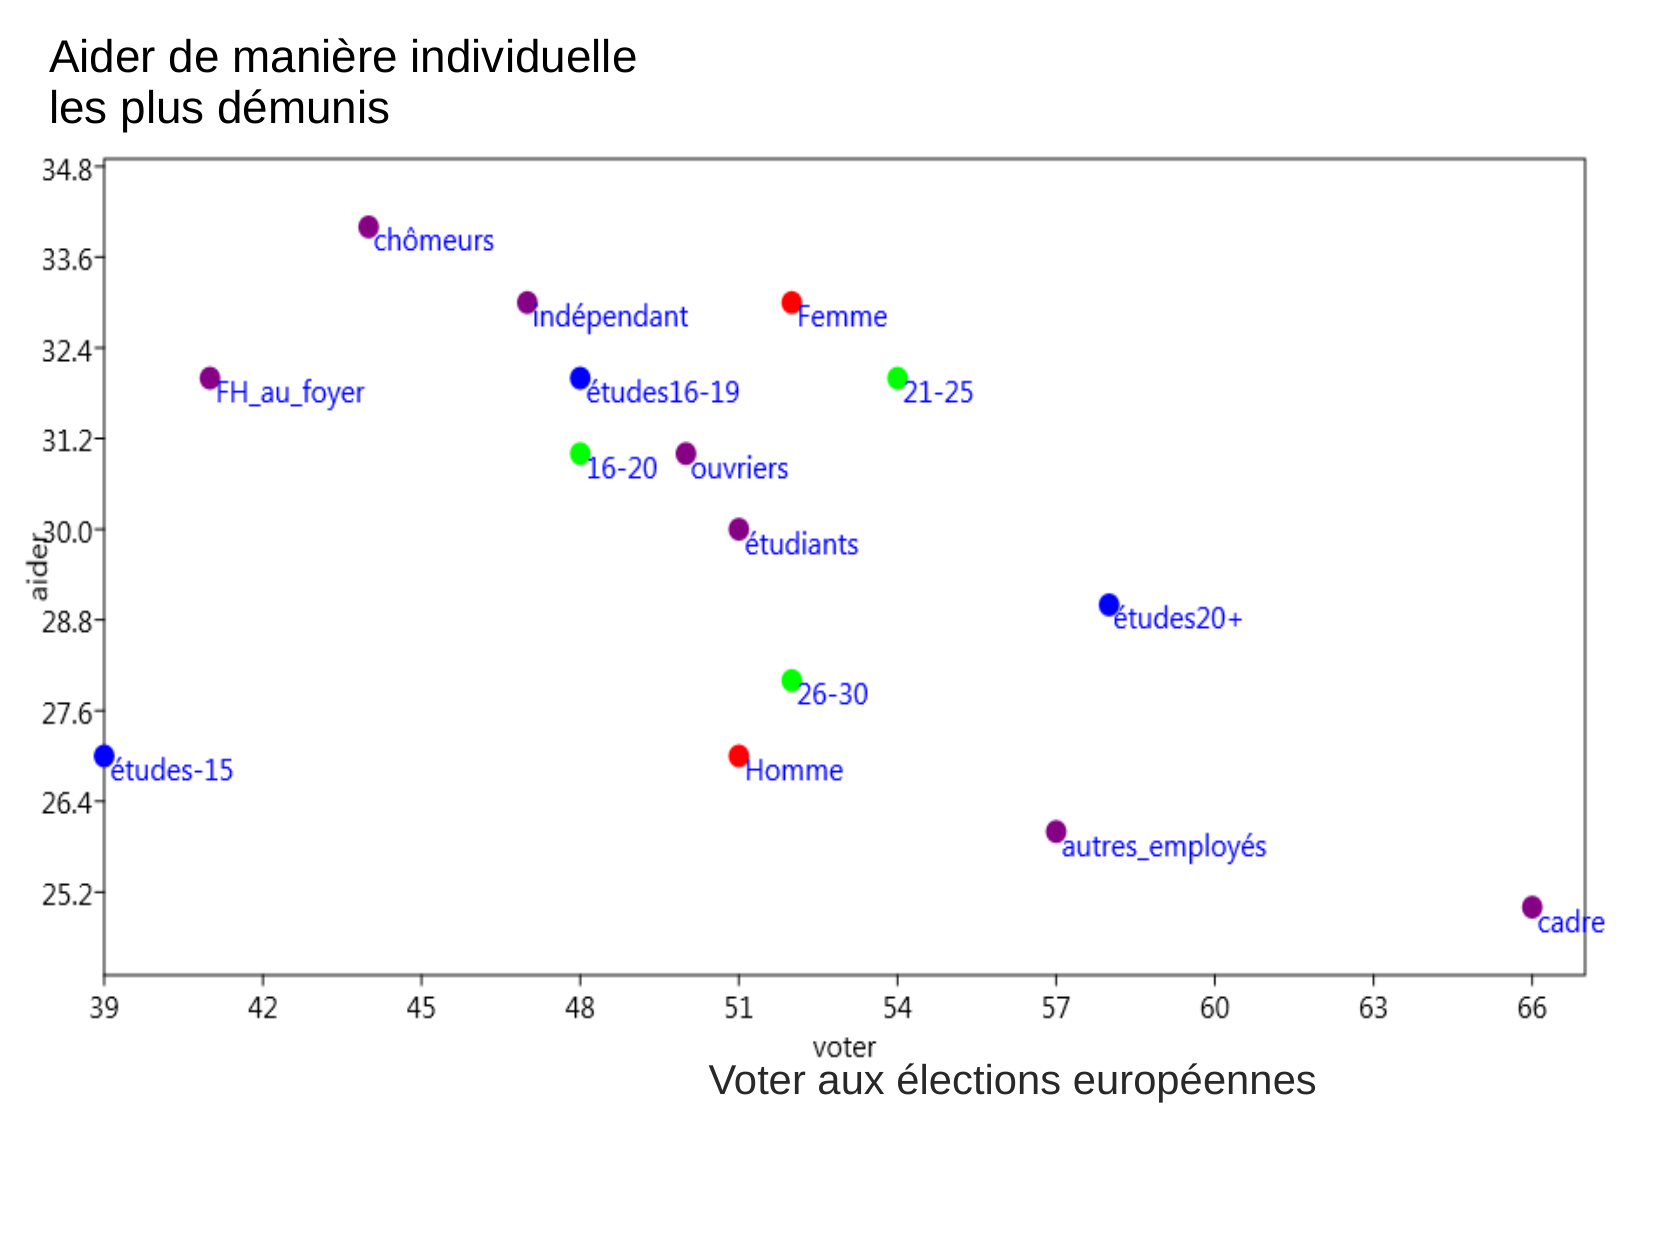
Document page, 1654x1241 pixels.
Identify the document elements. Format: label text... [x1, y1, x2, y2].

picture [0, 23, 1654, 1112]
text_box Aider de manière individuelle les plus démunis [34, 23, 654, 142]
text_box Voter aux élections européennes [693, 1049, 1624, 1112]
